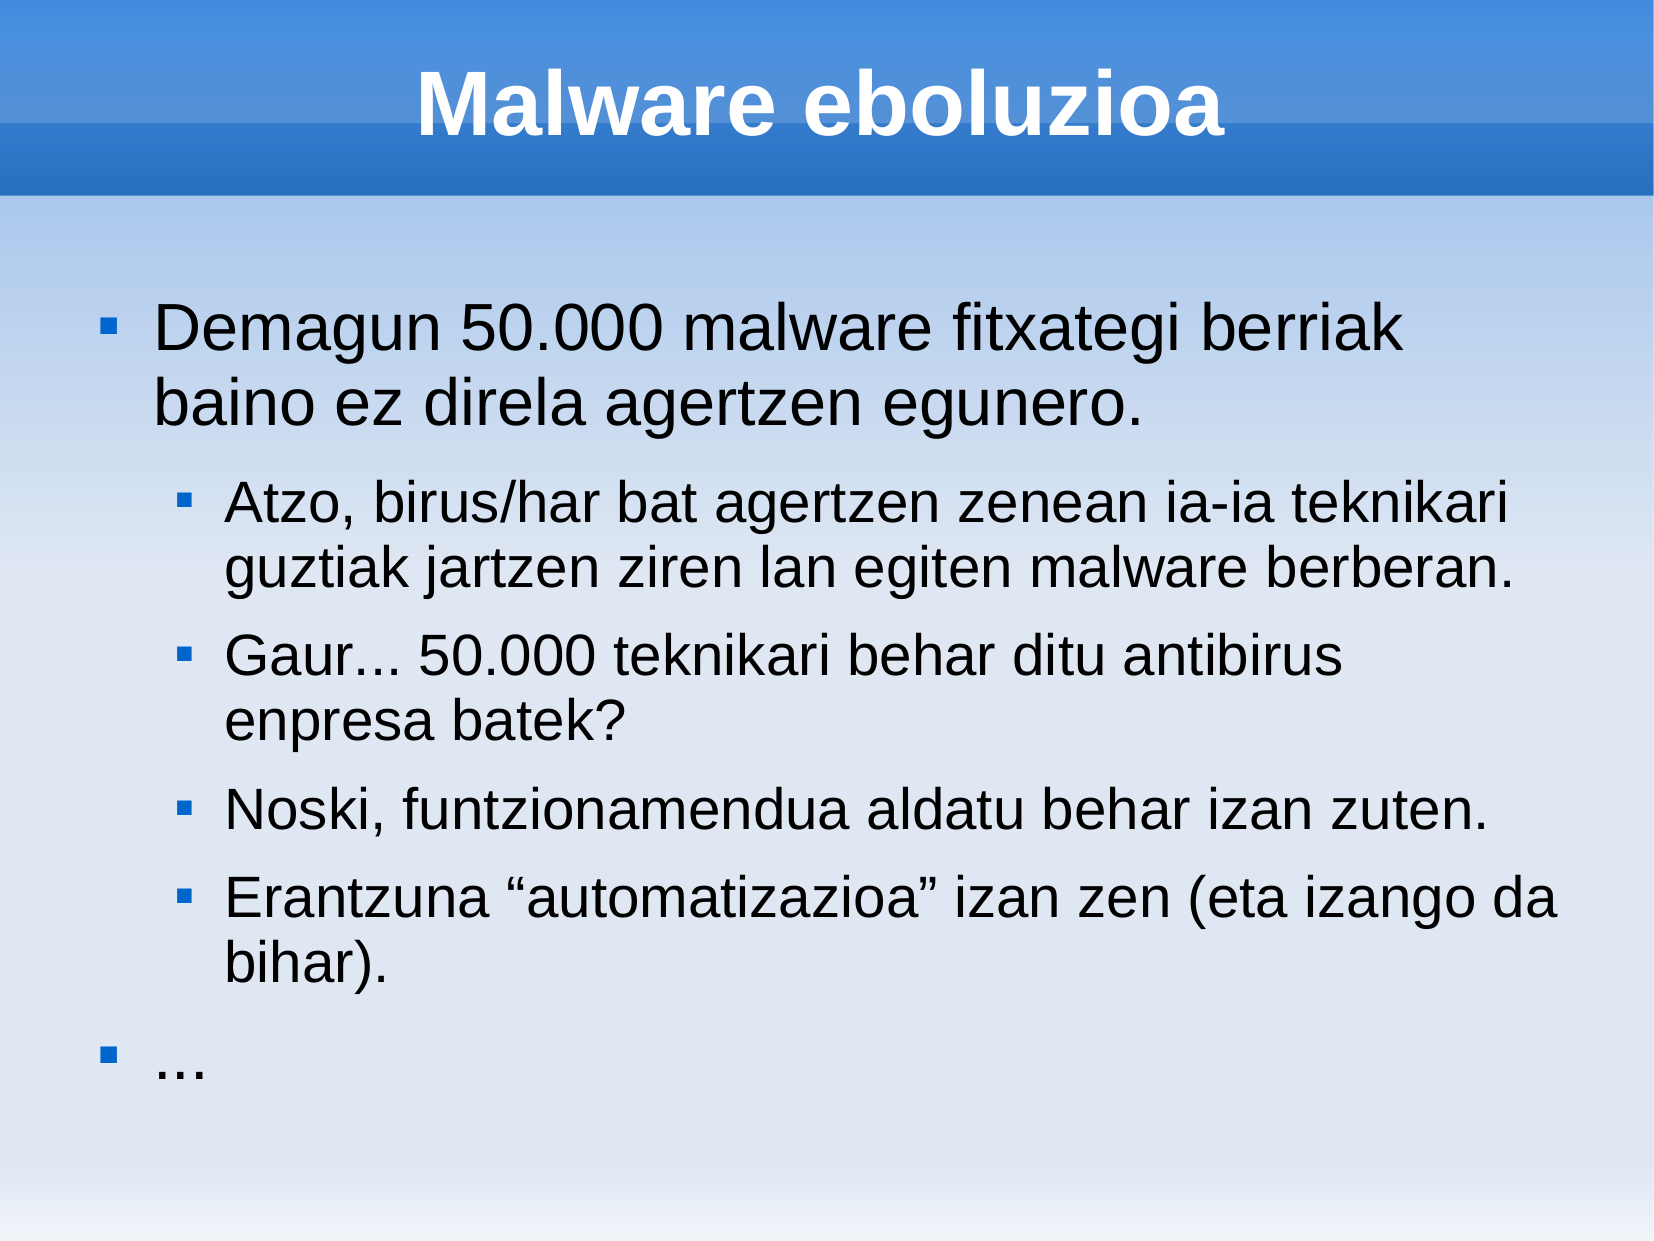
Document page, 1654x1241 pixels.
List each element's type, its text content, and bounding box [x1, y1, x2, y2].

picture [0, 0, 1654, 1241]
list Demagun 50.000 malware fitxategi berriak baino ez direla agertzen egunero. Atzo, birus/har bat agertzen zenean ia-ia teknikari guztiak jartzen ziren lan egiten malware berberan. Gaur... 50.000 teknikari behar ditu antibirus enpresa batek? Noski, funtzionamendua aldatu behar izan zuten. Erantzuna “automatizazioa” izan zen (eta izango da bihar). ... [82, 290, 1571, 1109]
title Malware eboluzioa [76, 0, 1565, 208]
